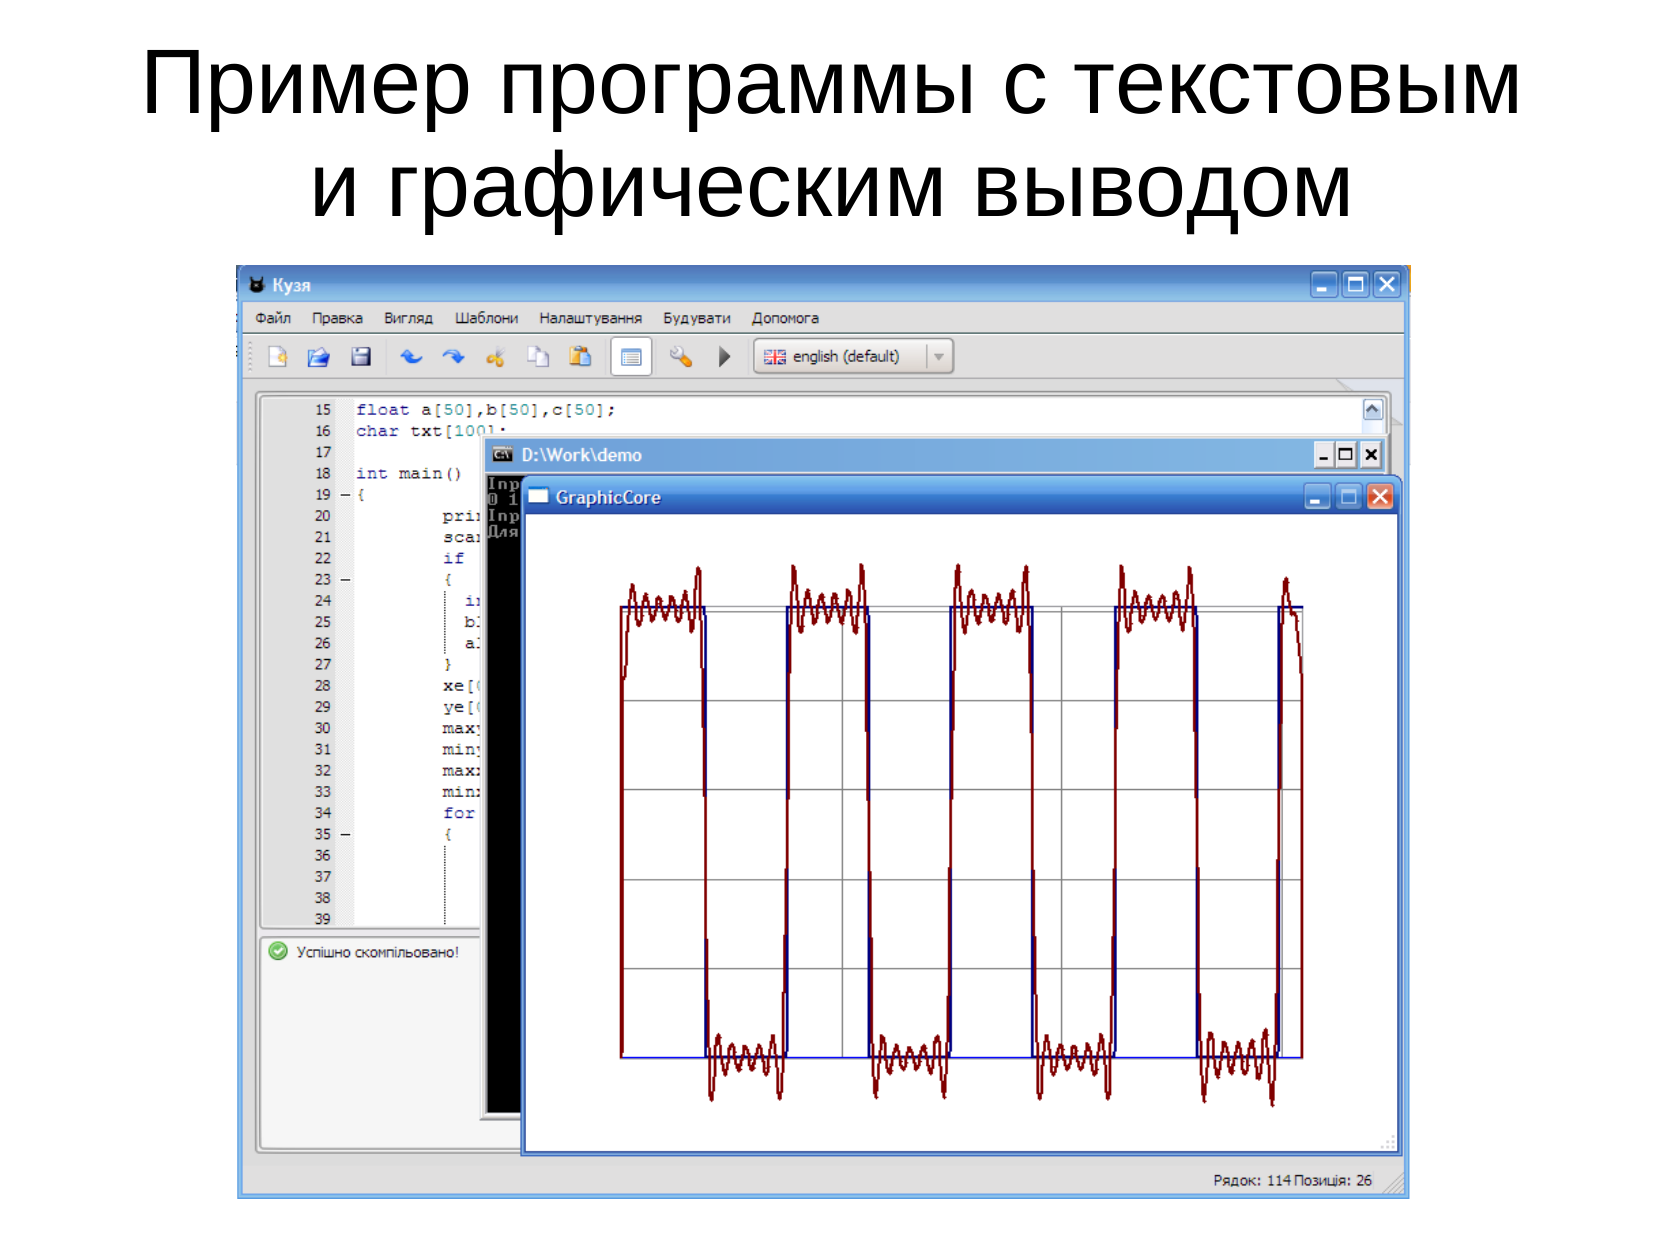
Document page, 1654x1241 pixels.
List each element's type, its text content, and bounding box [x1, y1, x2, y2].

picture [236, 265, 1411, 1199]
title Пример программы с текстовым и графическим выводом [88, 29, 1577, 343]
